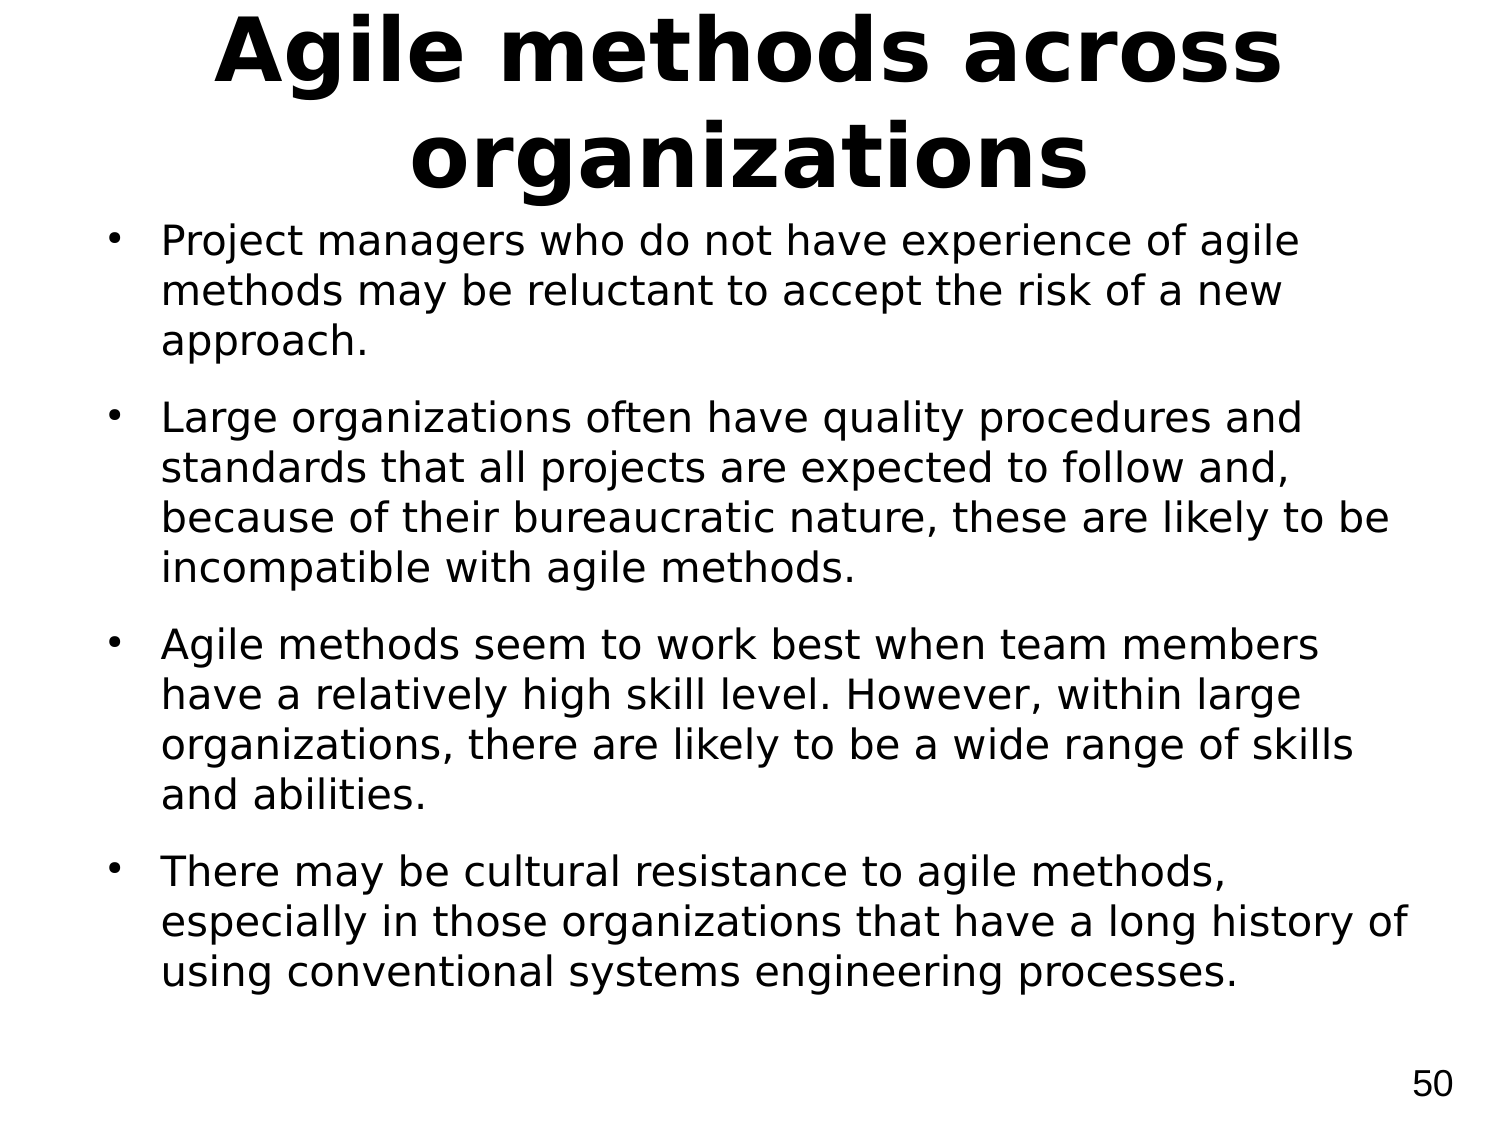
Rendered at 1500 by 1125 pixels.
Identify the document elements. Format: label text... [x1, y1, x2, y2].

list Project managers who do not have experience of agile methods may be reluctant to accept the risk of a new approach. Large organizations often have quality procedures and standards that all projects are expected to follow and, because of their bureaucratic nature, these are likely to be incompatible with agile methods. Agile methods seem to work best when team members have a relatively high skill level. However, within large organizations, there are likely to be a wide range of skills and abilities. There may be cultural resistance to agile methods, especially in those organizations that have a long history of using conventional systems engineering processes. [75, 206, 1425, 1063]
title Agile methods across organizations [75, 33, 1425, 166]
